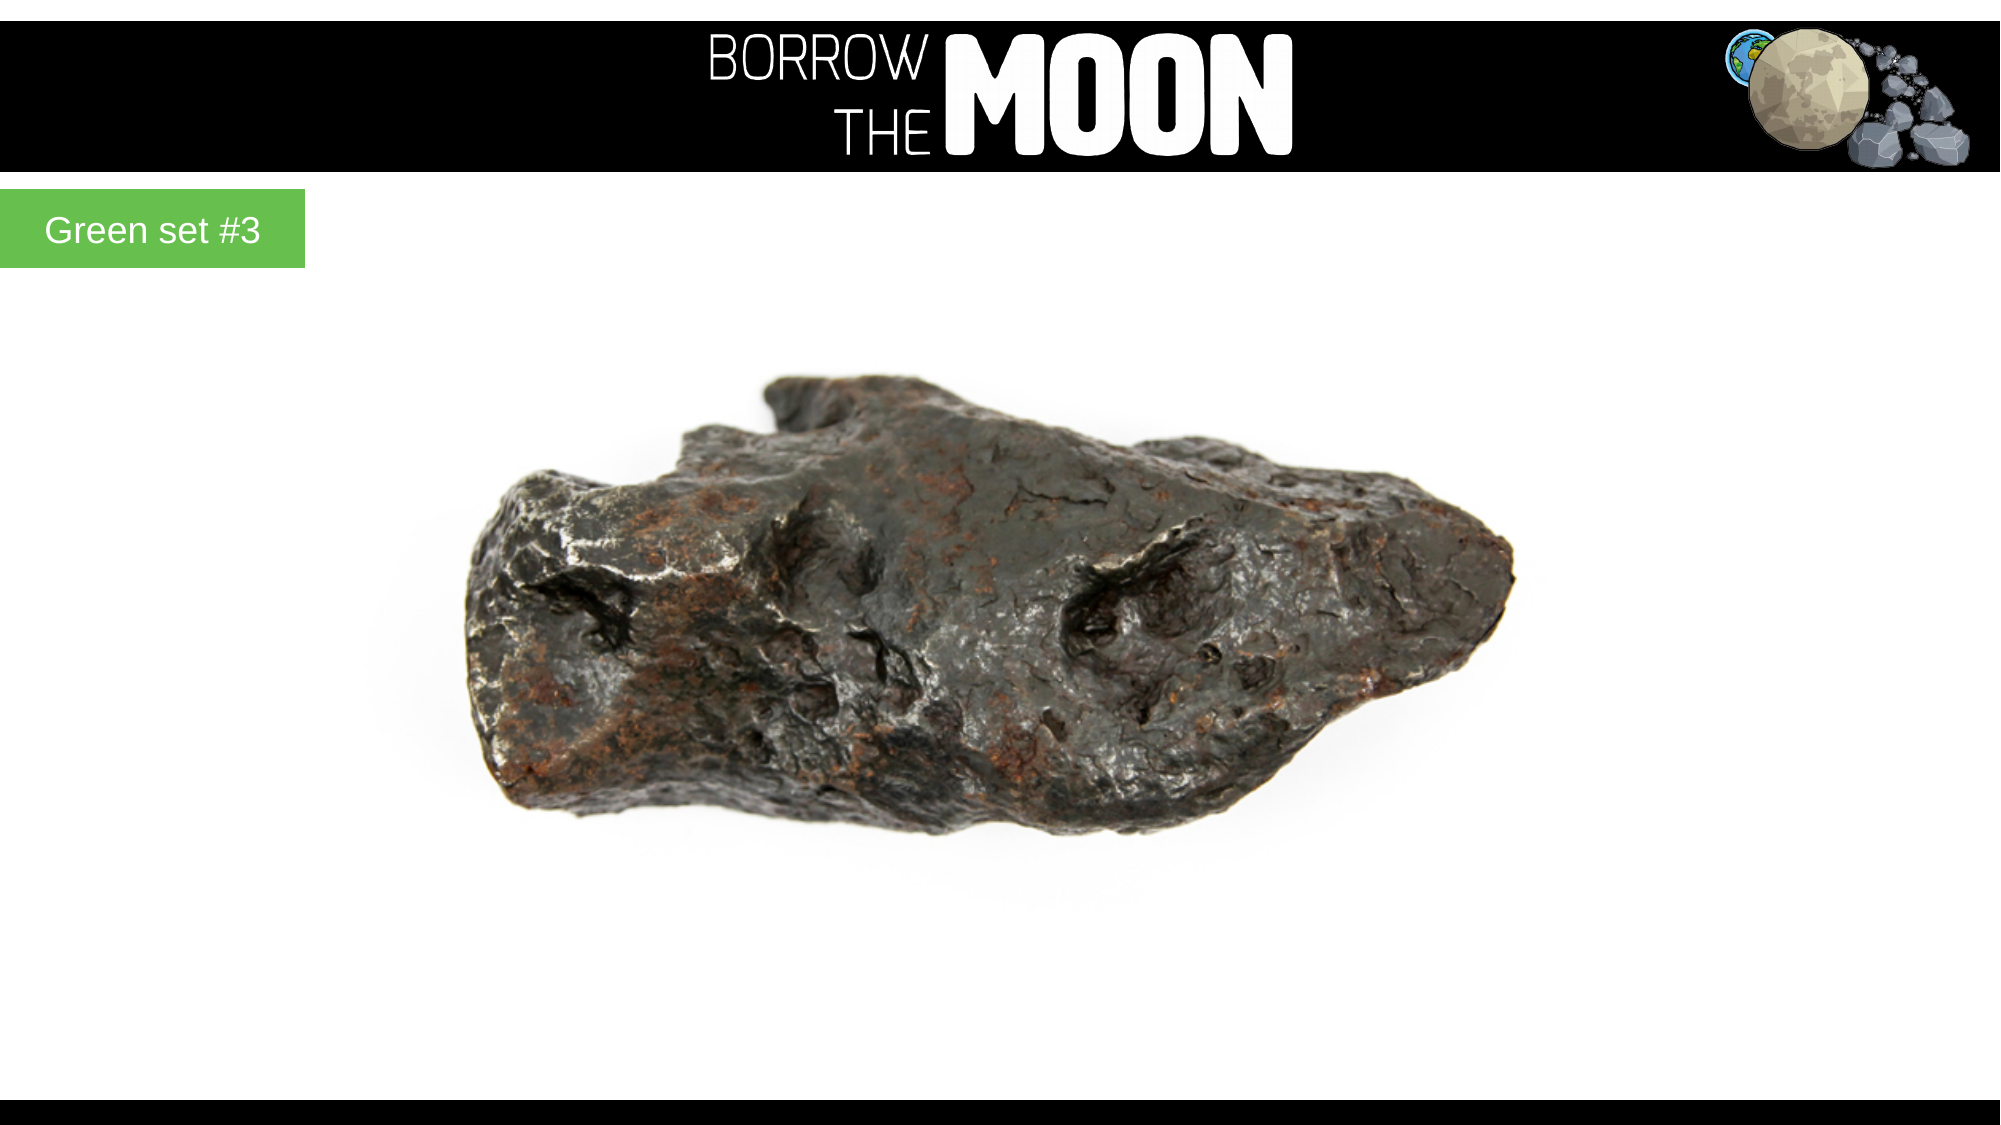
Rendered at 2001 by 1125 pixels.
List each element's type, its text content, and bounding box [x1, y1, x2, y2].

text_box Green set #3 [0, 189, 305, 268]
picture [326, 185, 1674, 1084]
